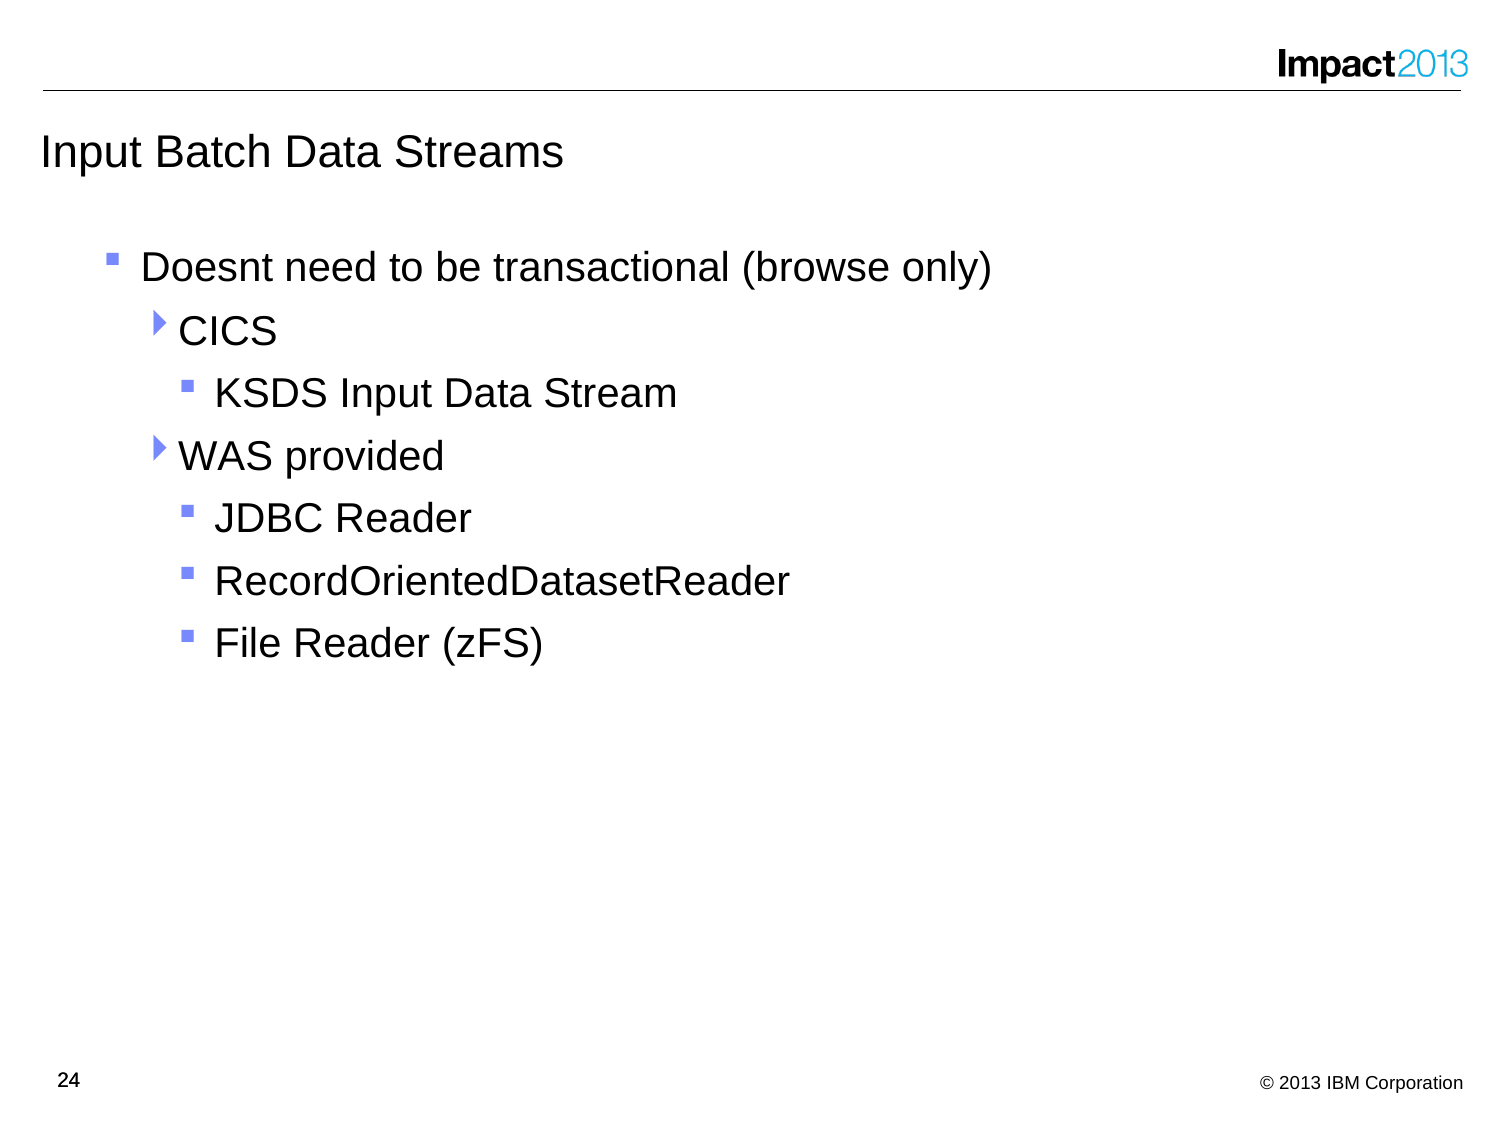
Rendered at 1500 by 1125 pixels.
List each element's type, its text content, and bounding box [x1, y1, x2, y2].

picture [1420, 52, 1432, 74]
title Input Batch Data Streams [25, 113, 1415, 192]
list Doesnt need to be transactional (browse only) CICS KSDS Input Data Stream WAS provided JDBC Reader RecordOrientedDatasetReader File Reader (zFS) [88, 231, 1417, 1000]
picture [1279, 49, 1468, 84]
